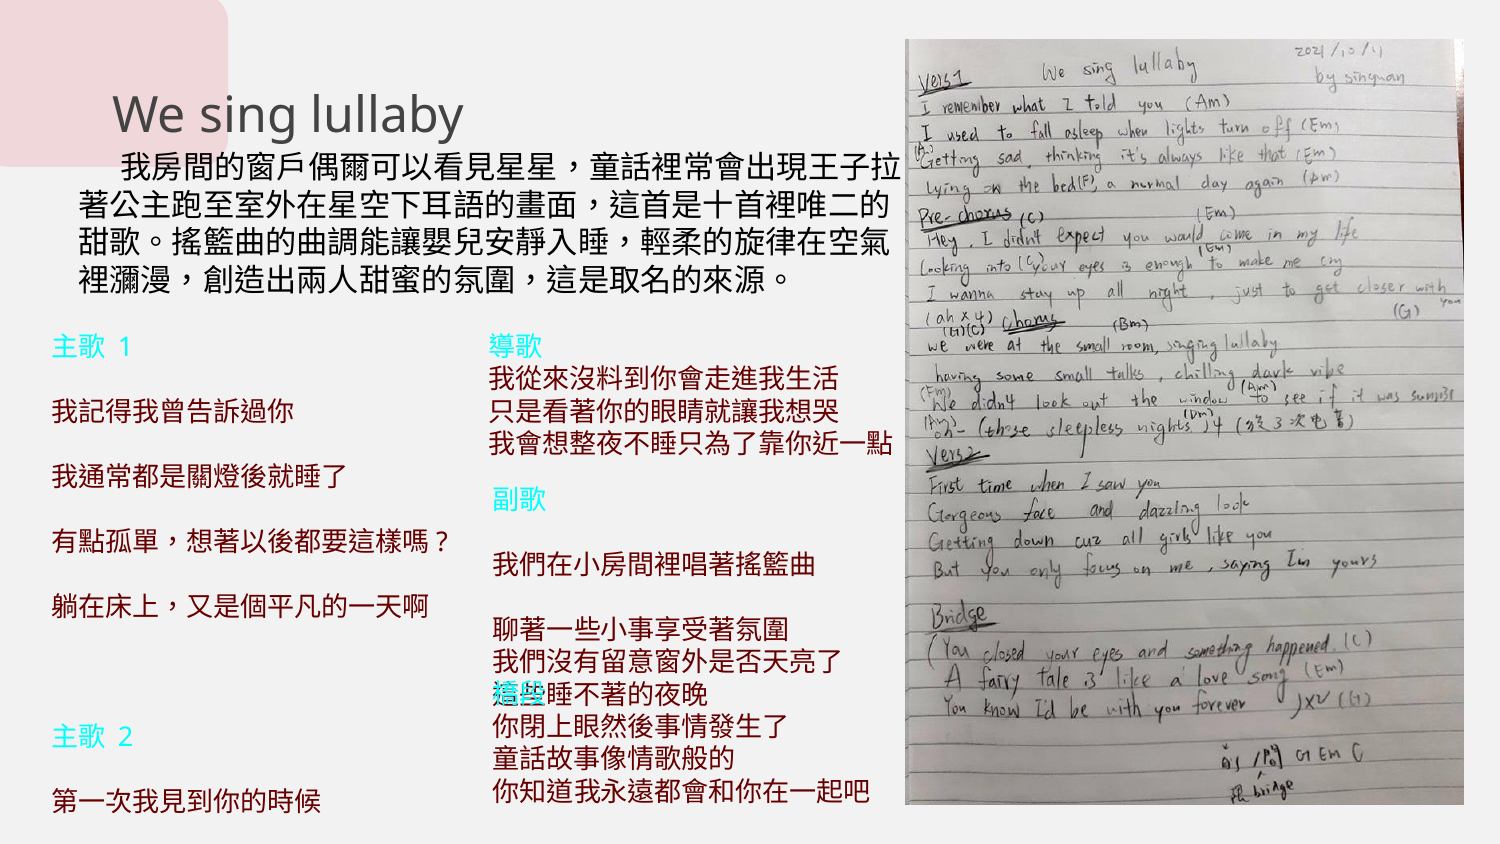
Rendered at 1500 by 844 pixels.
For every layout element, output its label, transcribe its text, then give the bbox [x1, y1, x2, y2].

text_box 導歌 我從來沒料到你會走進我生活 只是看著你的眼睛就讓我想哭 我會想整夜不睡只為了靠你近一點 [473, 314, 1500, 510]
text_box 我房間的窗戶偶爾可以看見星星，童話裡常會出現王子拉著公主跑至室外在星空下耳語的畫面，這首是十首裡唯二的甜歌。搖籃曲的曲調能讓嬰兒安靜入睡，輕柔的旋律在空氣裡瀰漫，創造出兩人甜蜜的氛圍，這是取名的來源。 [63, 132, 927, 313]
text_box 橋段 你閉上眼然後事情發生了 童話故事像情歌般的 你知道我永遠都會和你在一起吧 [477, 661, 965, 844]
title We sing lullaby [97, 58, 893, 132]
picture [905, 510, 1464, 805]
picture [905, 39, 1464, 314]
text_box 主歌 1 我記得我曾告訴過你 我通常都是關燈後就睡了 有點孤單，想著以後都要這樣嗎? 躺在床上，又是個平凡的一天啊 主歌 2 第一次我見到你的時候 完美無瑕的樣子就讓我心動了 有時候感到失落因為有很多 女生喜歡你 但你的目光只在我身上， 說我是你的 [36, 314, 477, 844]
text_box 副歌 我們在小房間裡唱著搖籃曲 聊著一些小事享受著氛圍 我們沒有留意窗外是否天亮了 這些睡不著的夜晚 [477, 467, 900, 661]
